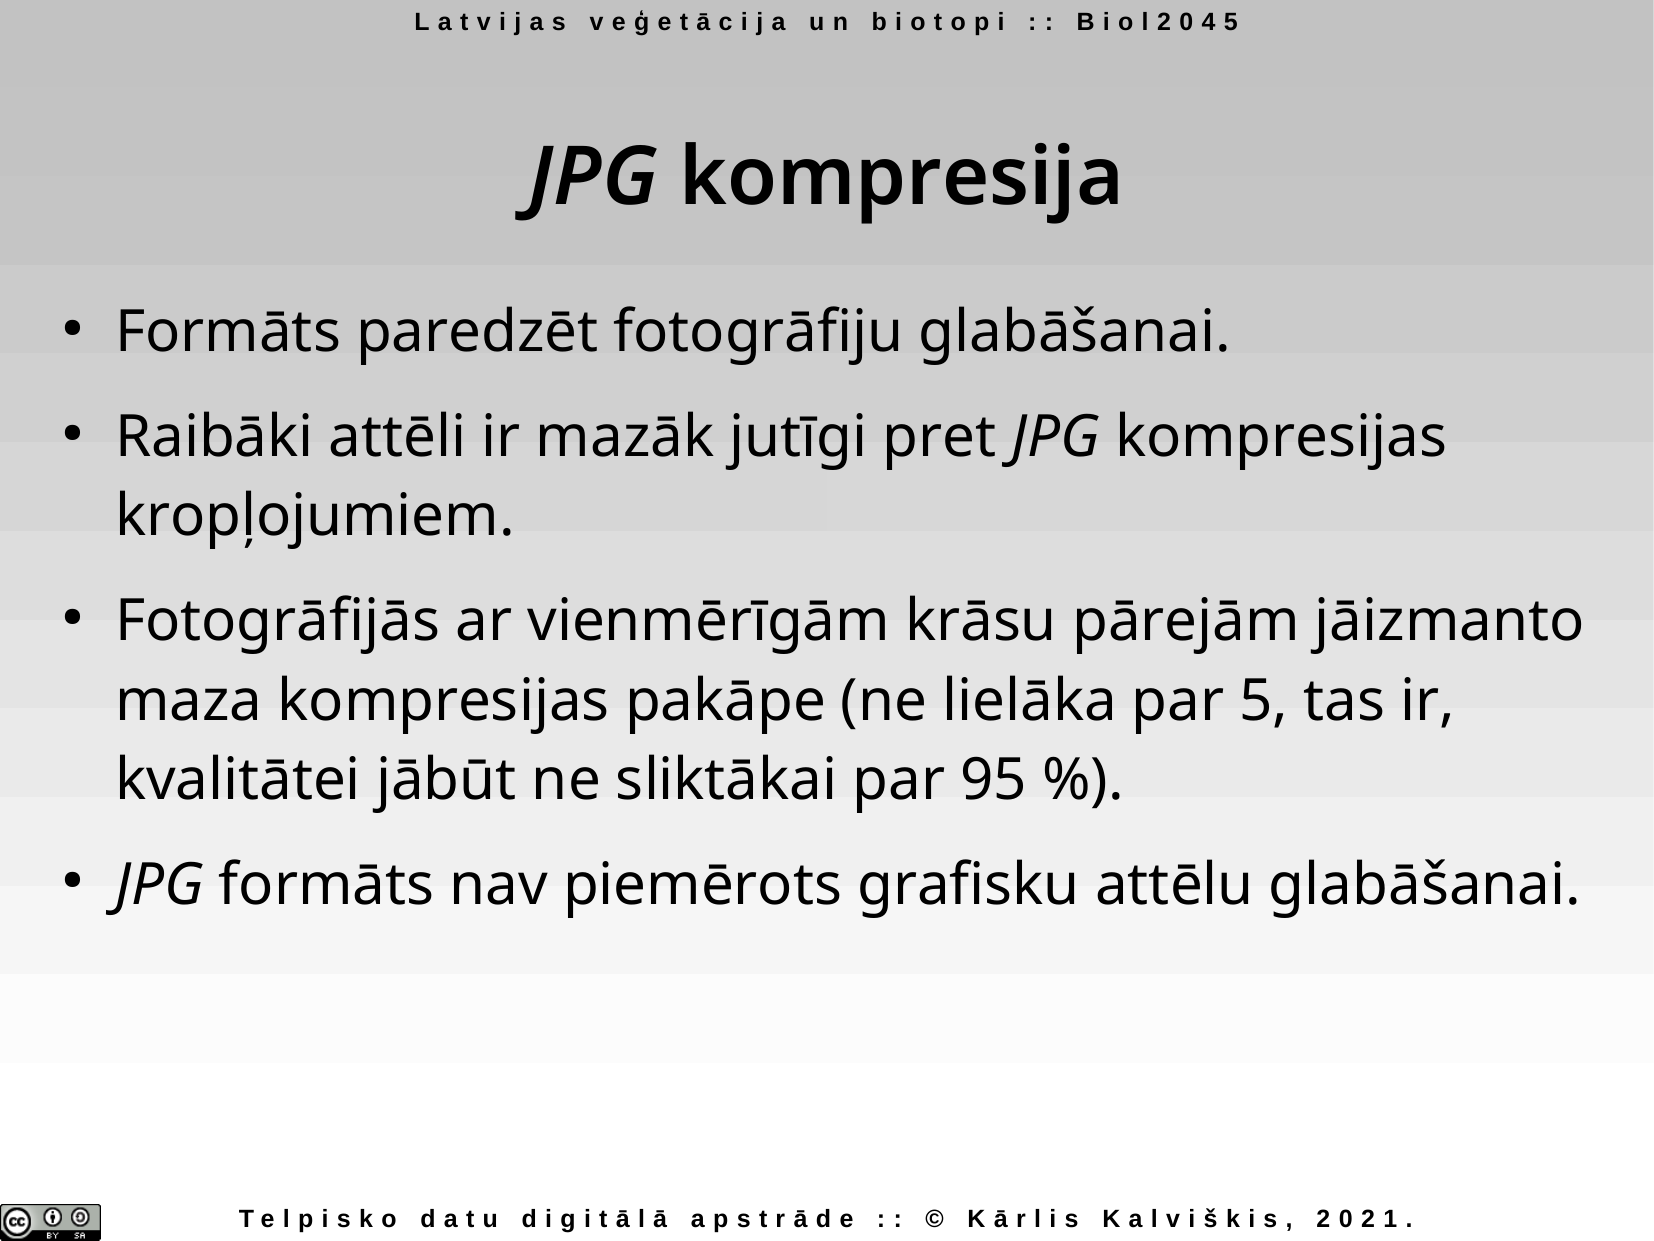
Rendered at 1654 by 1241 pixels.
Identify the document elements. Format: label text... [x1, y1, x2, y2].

picture [0, 0, 1654, 1241]
list Formāts paredzēt fotogrāfiju glabāšanai. Raibāki attēli ir mazāk jutīgi pret JPG kompresijas kropļojumiem. Fotogrāfijās ar vienmērīgām krāsu pārejām jāizmanto maza kompresijas pakāpe (ne lielāka par 5, tas ir, kvalitātei jābūt ne sliktākai par 95 %). JPG formāts nav piemērots grafisku attēlu glabāšanai. [44, 289, 1610, 1113]
title JPG kompresija [29, 49, 1625, 296]
